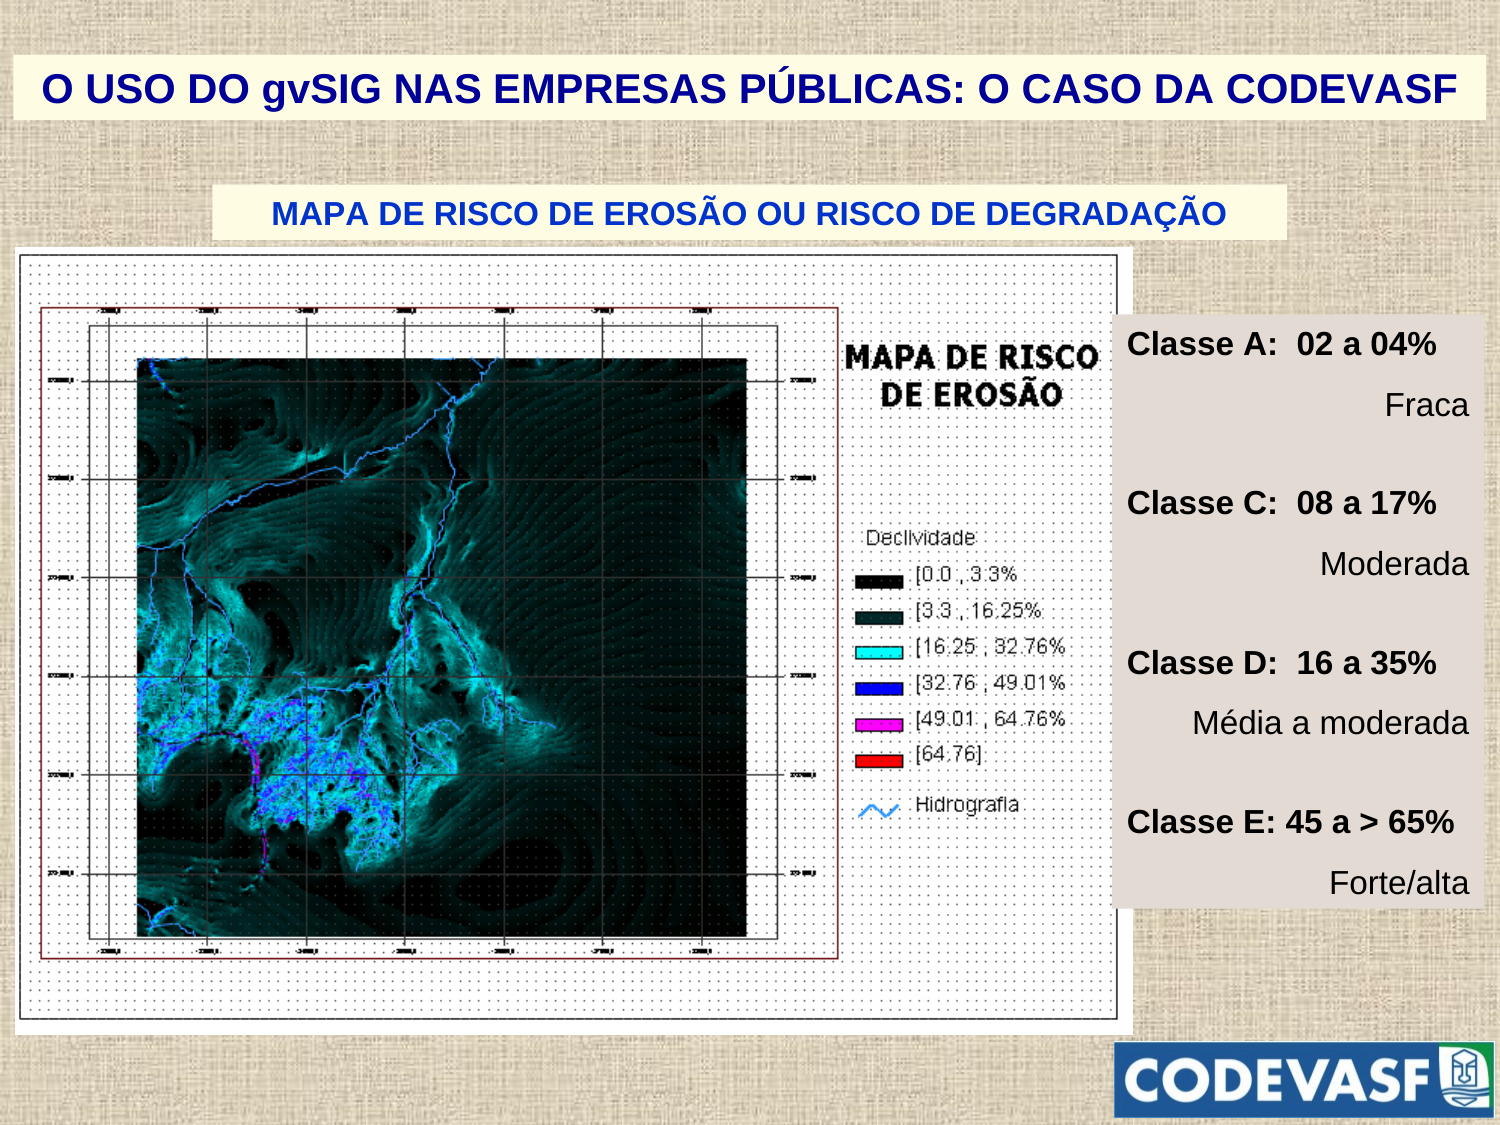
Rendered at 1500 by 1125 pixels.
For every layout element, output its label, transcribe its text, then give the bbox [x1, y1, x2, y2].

text_box MAPA DE RISCO DE EROSÃO OU RISCO DE DEGRADAÇÃO [212, 184, 1288, 240]
text_box Classe A: 02 a 04% Fraca Classe C: 08 a 17% Moderada Classe D: 16 a 35% Média a moderada Classe E: 45 a > 65% Forte/alta [1112, 314, 1485, 909]
text_box O USO DO gvSIG NAS EMPRESAS PÚBLICAS: O CASO DA CODEVASF [13, 54, 1487, 121]
picture [0, 0, 1500, 1125]
